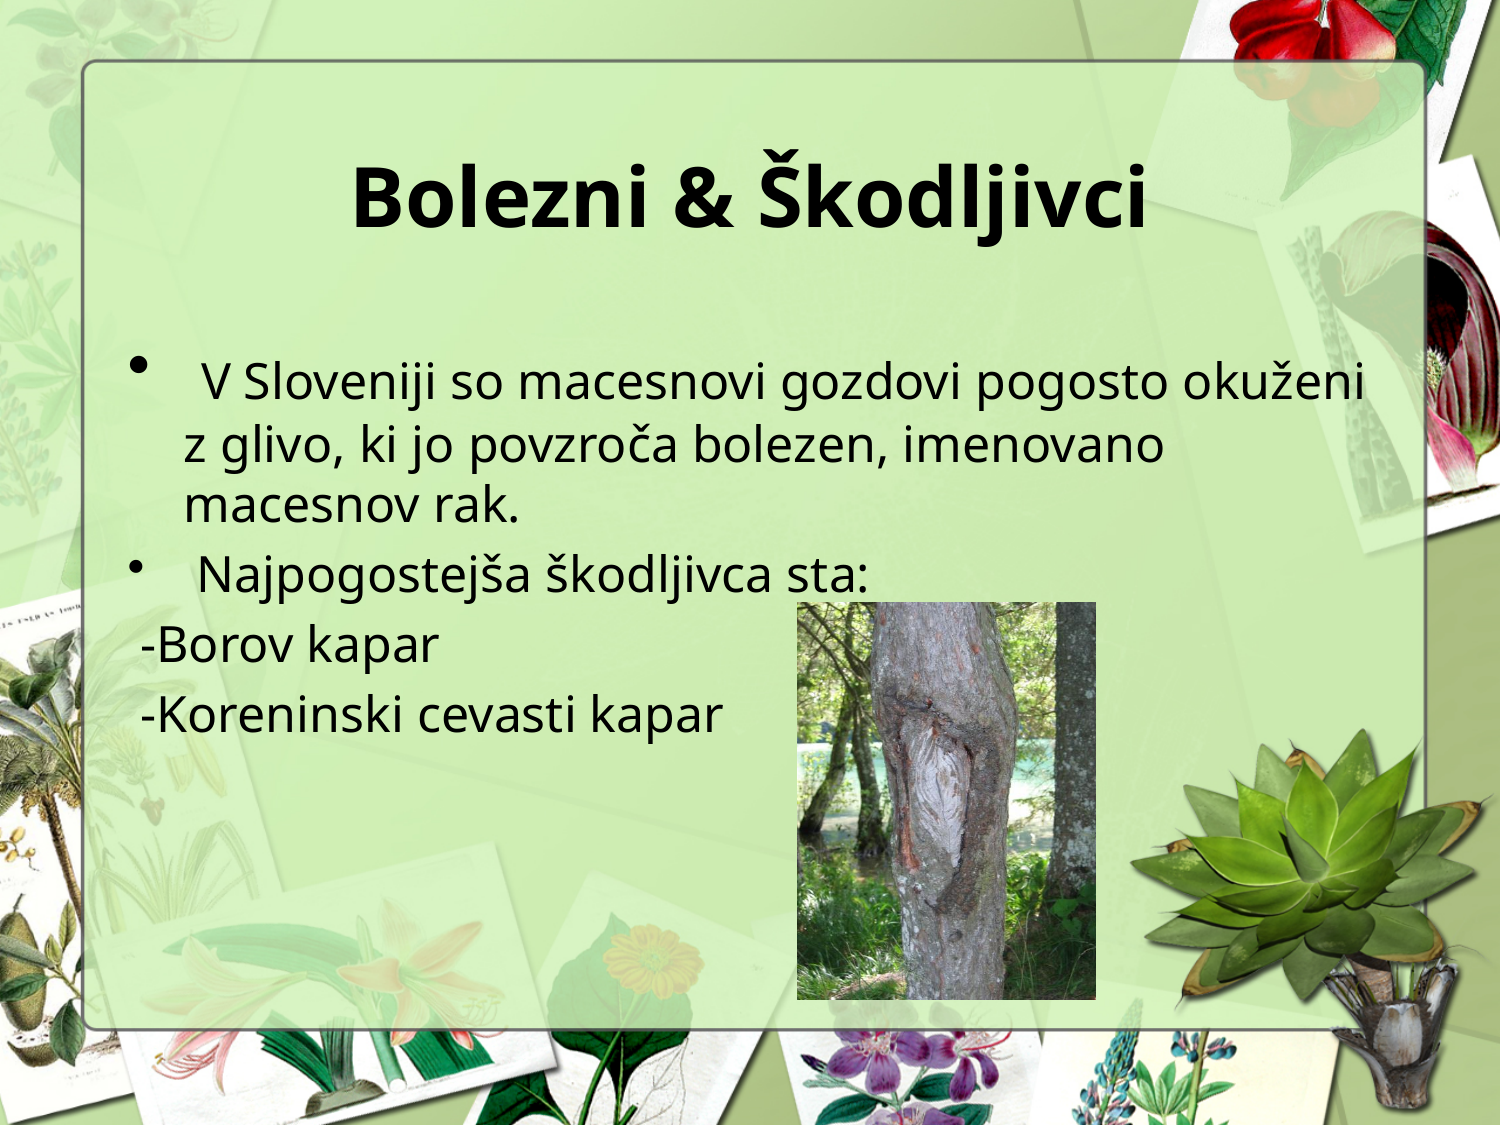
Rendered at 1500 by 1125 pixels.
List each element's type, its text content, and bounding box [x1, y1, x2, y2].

picture [0, 0, 1500, 1125]
list V Sloveniji so macesnovi gozdovi pogosto okuženi z glivo, ki jo povzroča bolezen, imenovano macesnov rak. Najpogostejša škodljivca sta: -Borov kapar -Koreninski cevasti kapar [112, 324, 1388, 1000]
title Bolezni & Škodljivci [112, 99, 1388, 288]
